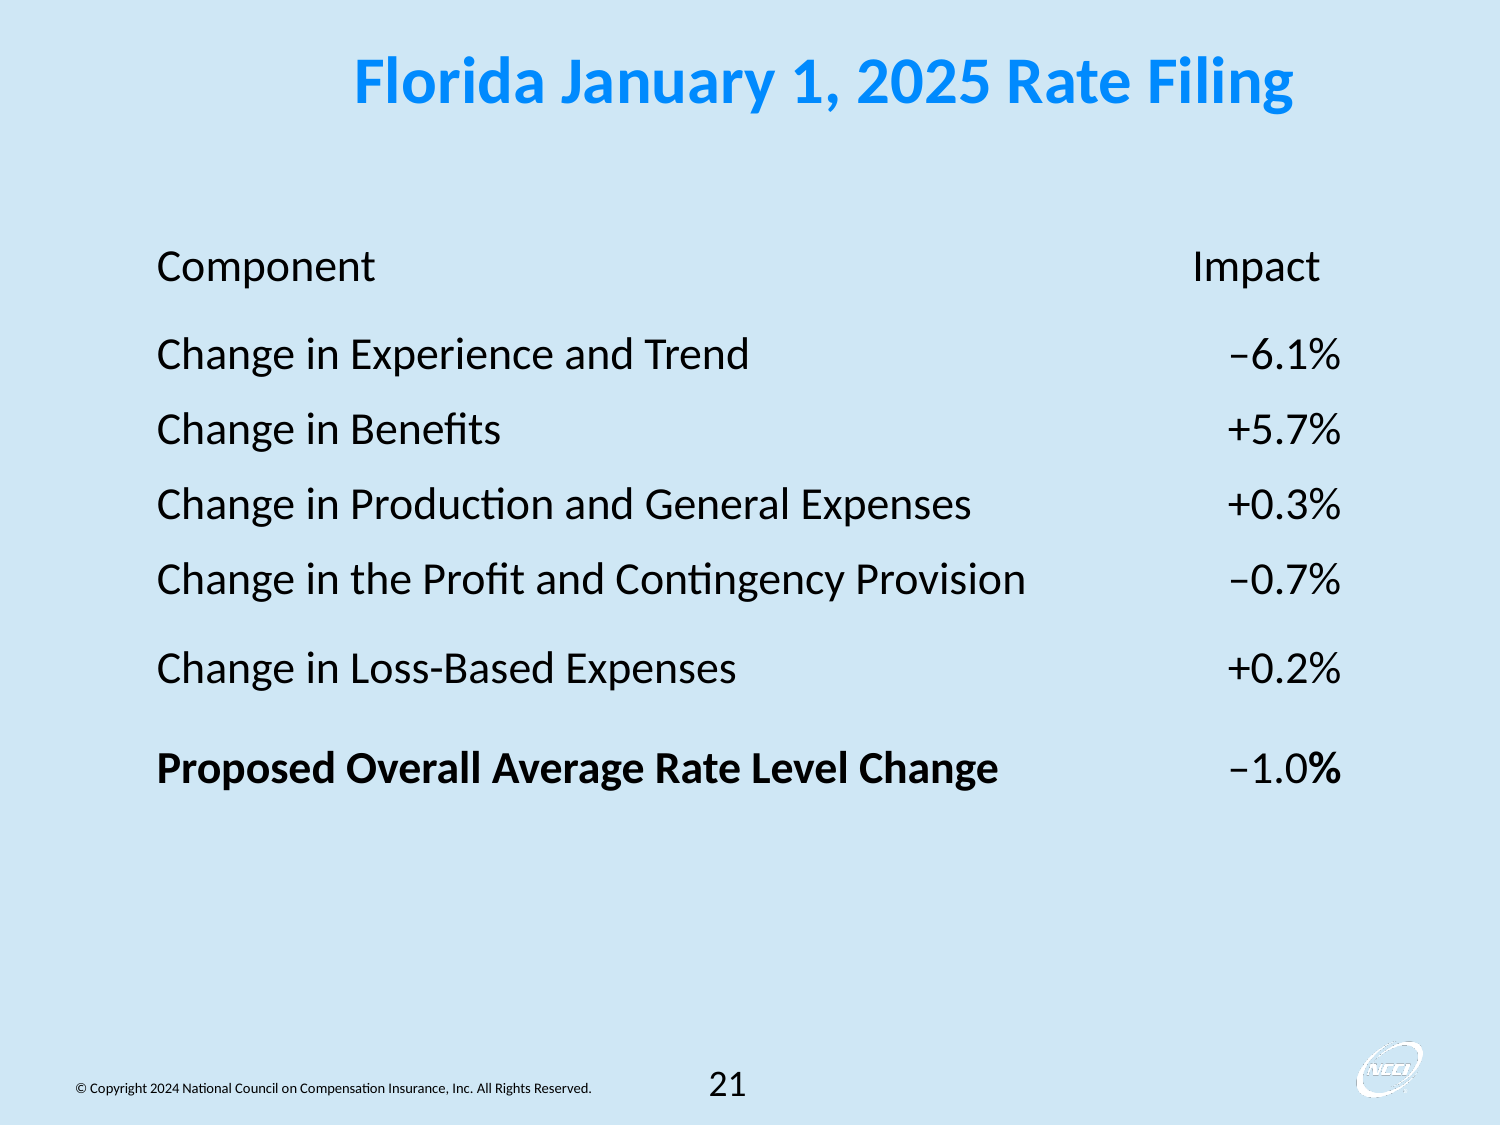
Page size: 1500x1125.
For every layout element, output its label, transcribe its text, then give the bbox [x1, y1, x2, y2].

table_cell Change in Benefits [137, 401, 1113, 476]
table_cell –1.0% [1113, 728, 1361, 816]
picture [1352, 1037, 1426, 1100]
table_cell Change in Experience and Trend [137, 326, 1113, 401]
table_cell –6.1% [1113, 326, 1361, 401]
table_cell Proposed Overall Average Rate Level Change [137, 728, 1113, 816]
table_header Component [137, 238, 1113, 326]
table_cell –0.7% [1113, 551, 1361, 640]
table_cell Change in Production and General Expenses [137, 476, 1113, 551]
table_cell +0.3% [1113, 476, 1361, 551]
table_cell Change in the Profit and Contingency Provision [137, 551, 1113, 640]
table_header Impact [1113, 238, 1361, 326]
table_cell +5.7% [1113, 401, 1361, 476]
table_cell +0.2% [1113, 640, 1361, 728]
table_cell Change in Loss-Based Expenses [137, 640, 1113, 728]
title Florida January 1, 2025 Rate Filing [75, 29, 1500, 120]
slide_number <number> [693, 1052, 807, 1112]
